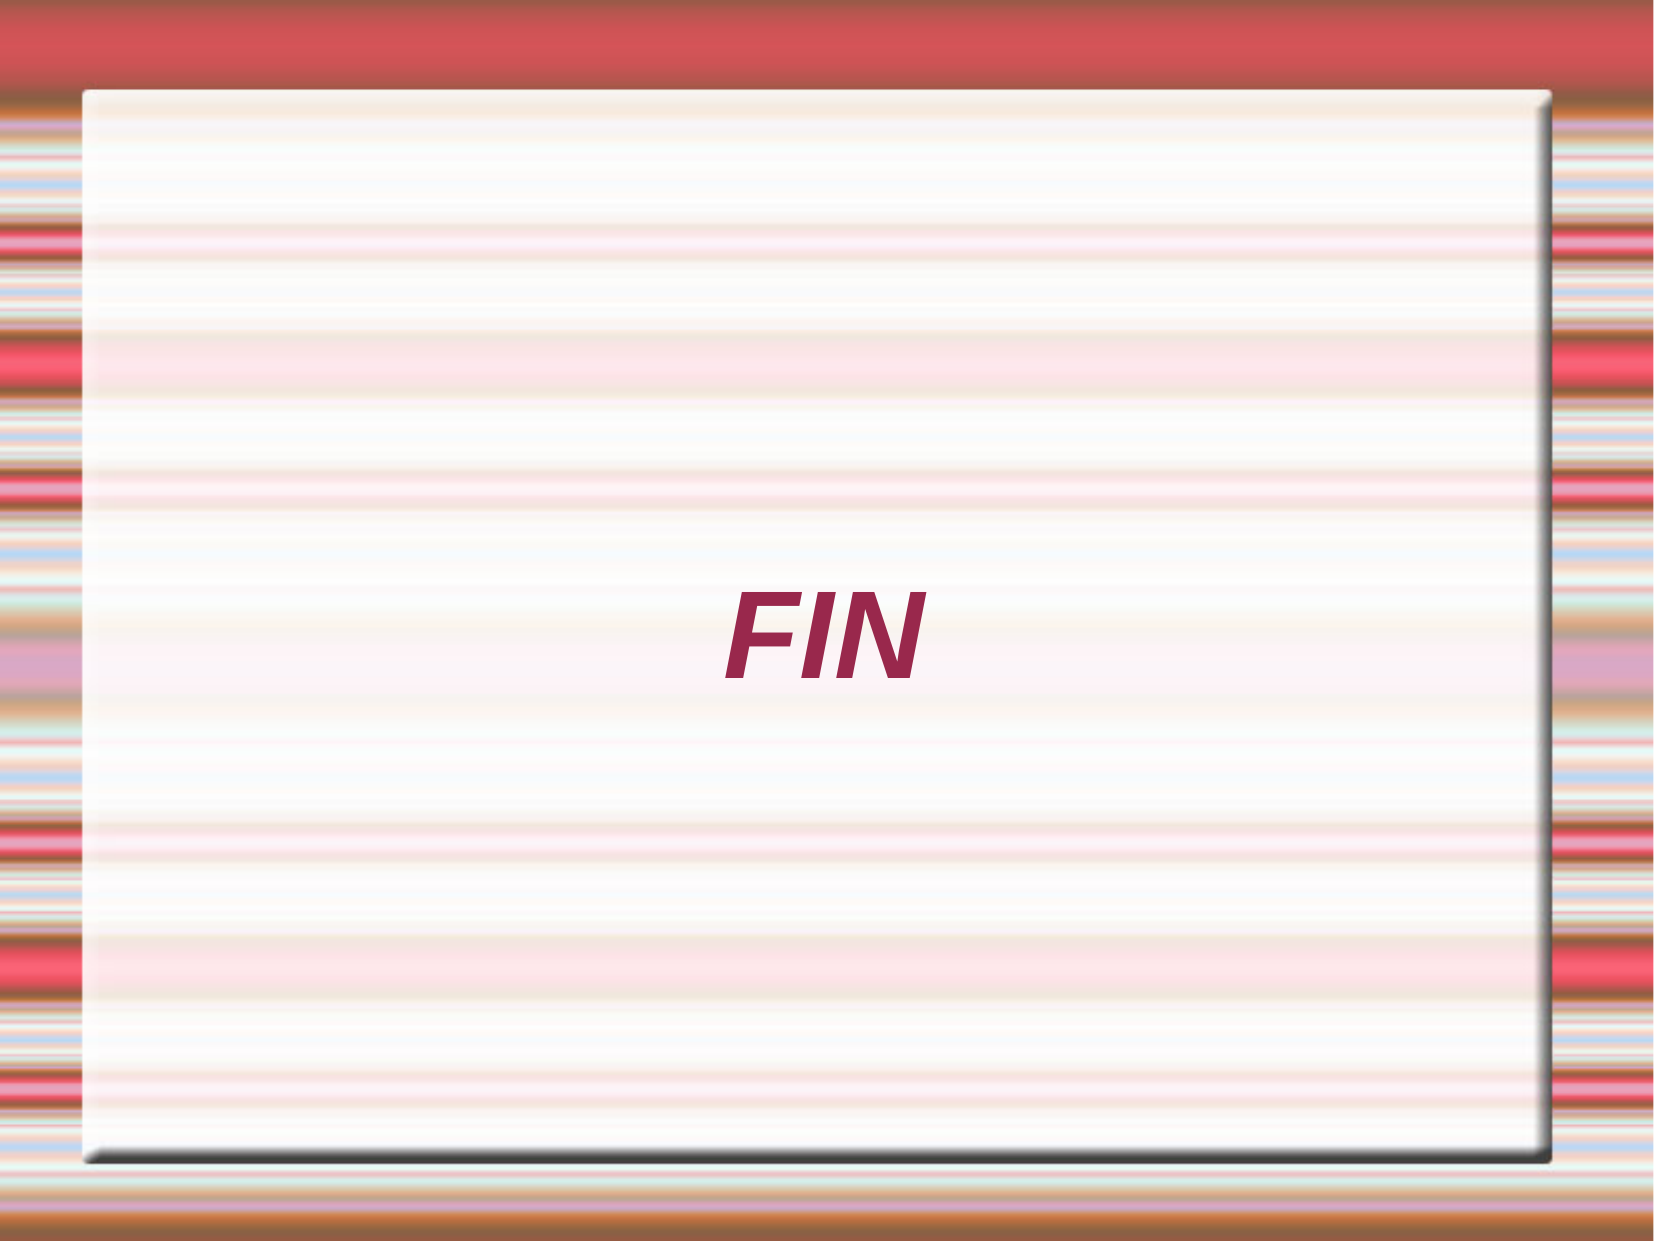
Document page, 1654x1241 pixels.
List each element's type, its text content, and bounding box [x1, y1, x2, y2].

title FIN [118, 324, 1531, 945]
picture [0, 0, 1654, 1241]
